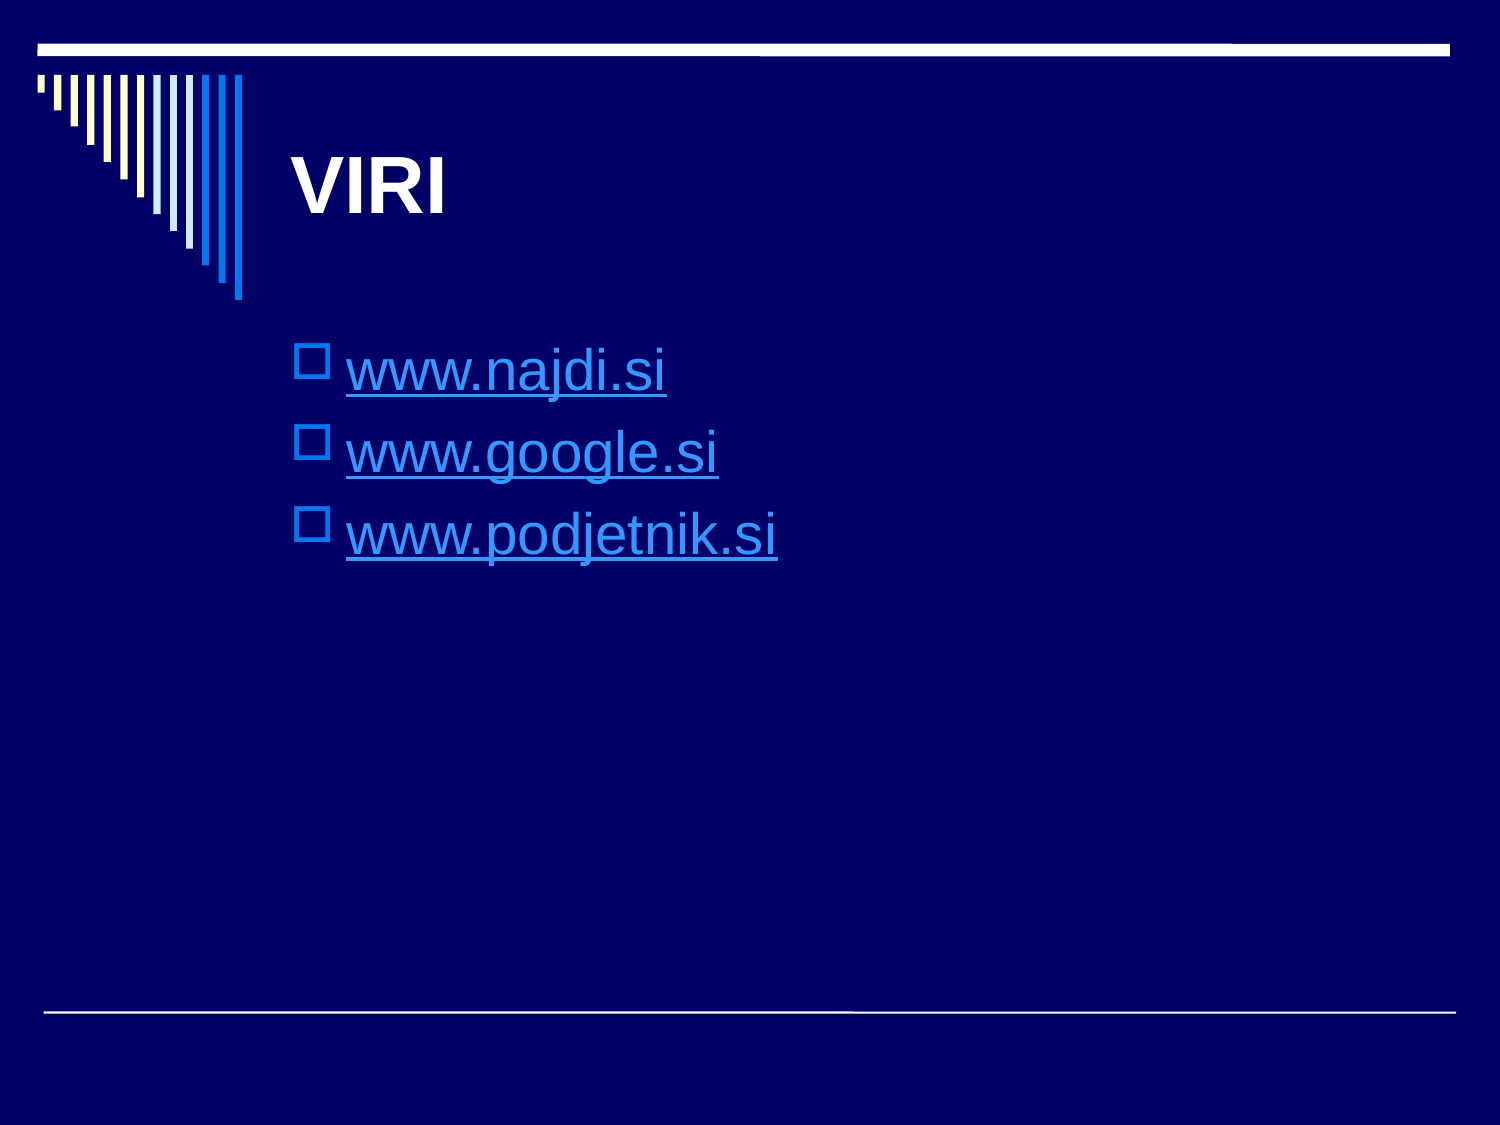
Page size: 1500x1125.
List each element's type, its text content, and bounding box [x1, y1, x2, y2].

title VIRI [275, 75, 1425, 288]
list www.najdi.si www.google.si www.podjetnik.si [275, 324, 1425, 1000]
